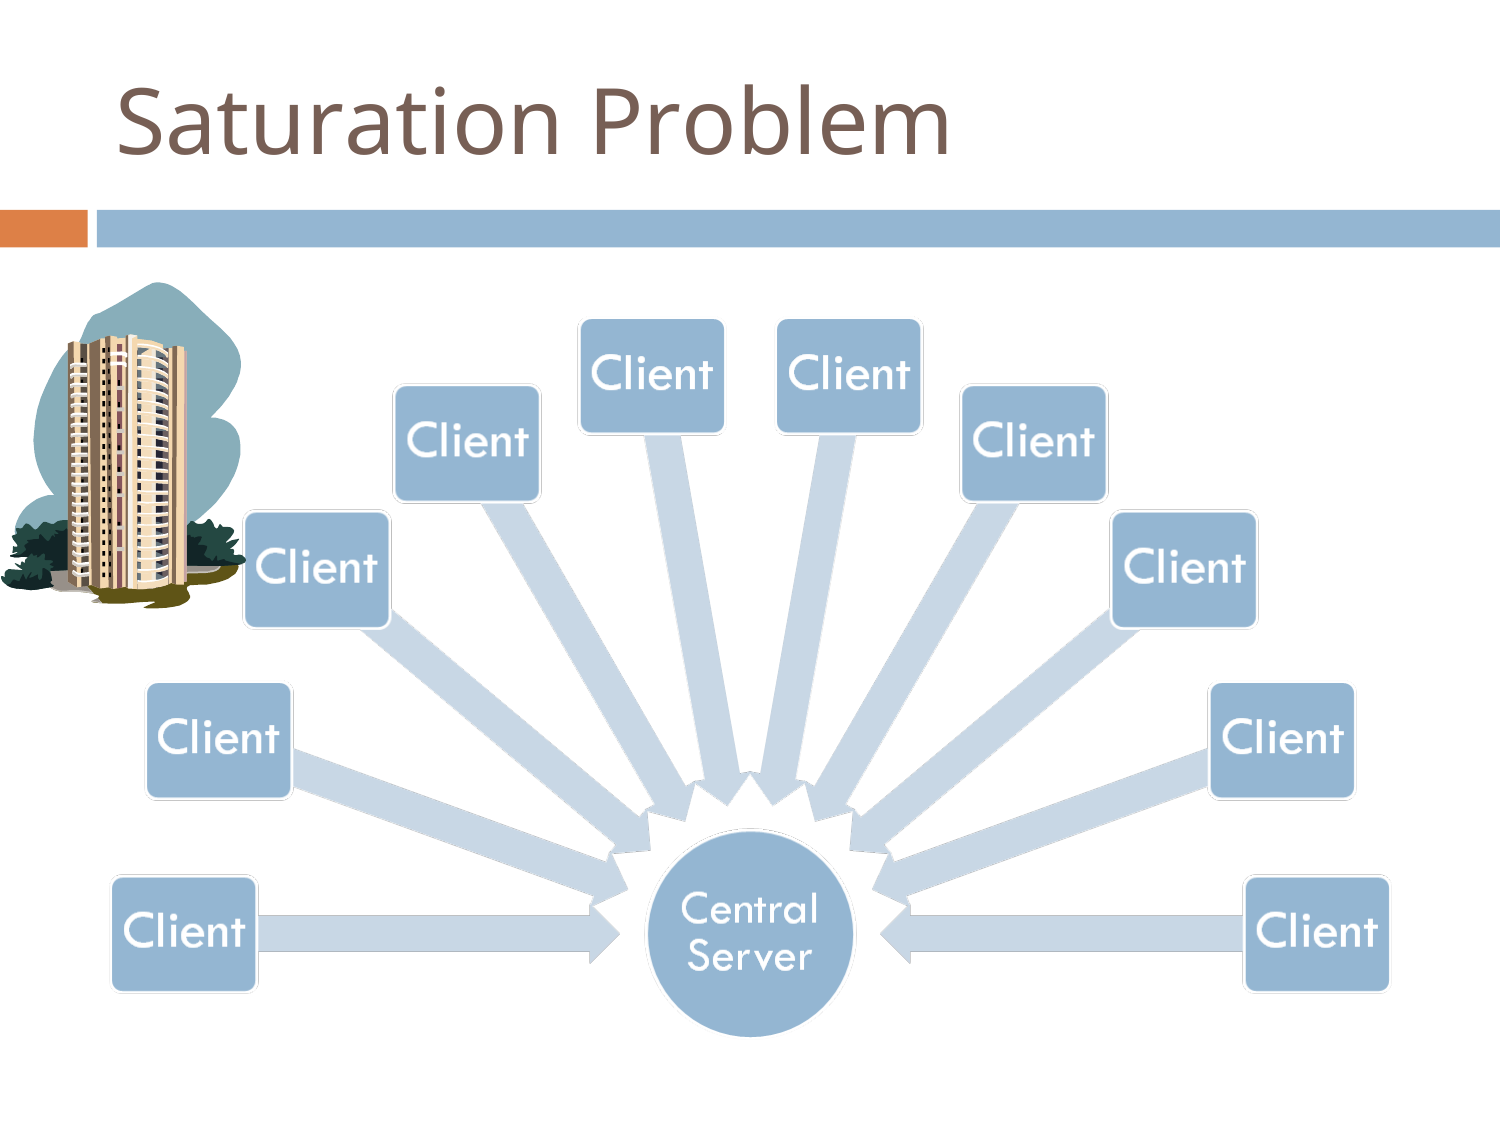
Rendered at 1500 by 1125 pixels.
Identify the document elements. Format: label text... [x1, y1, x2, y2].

title Saturation Problem [100, 37, 1438, 201]
picture [0, 281, 248, 610]
text_box [73, 315, 1427, 1041]
